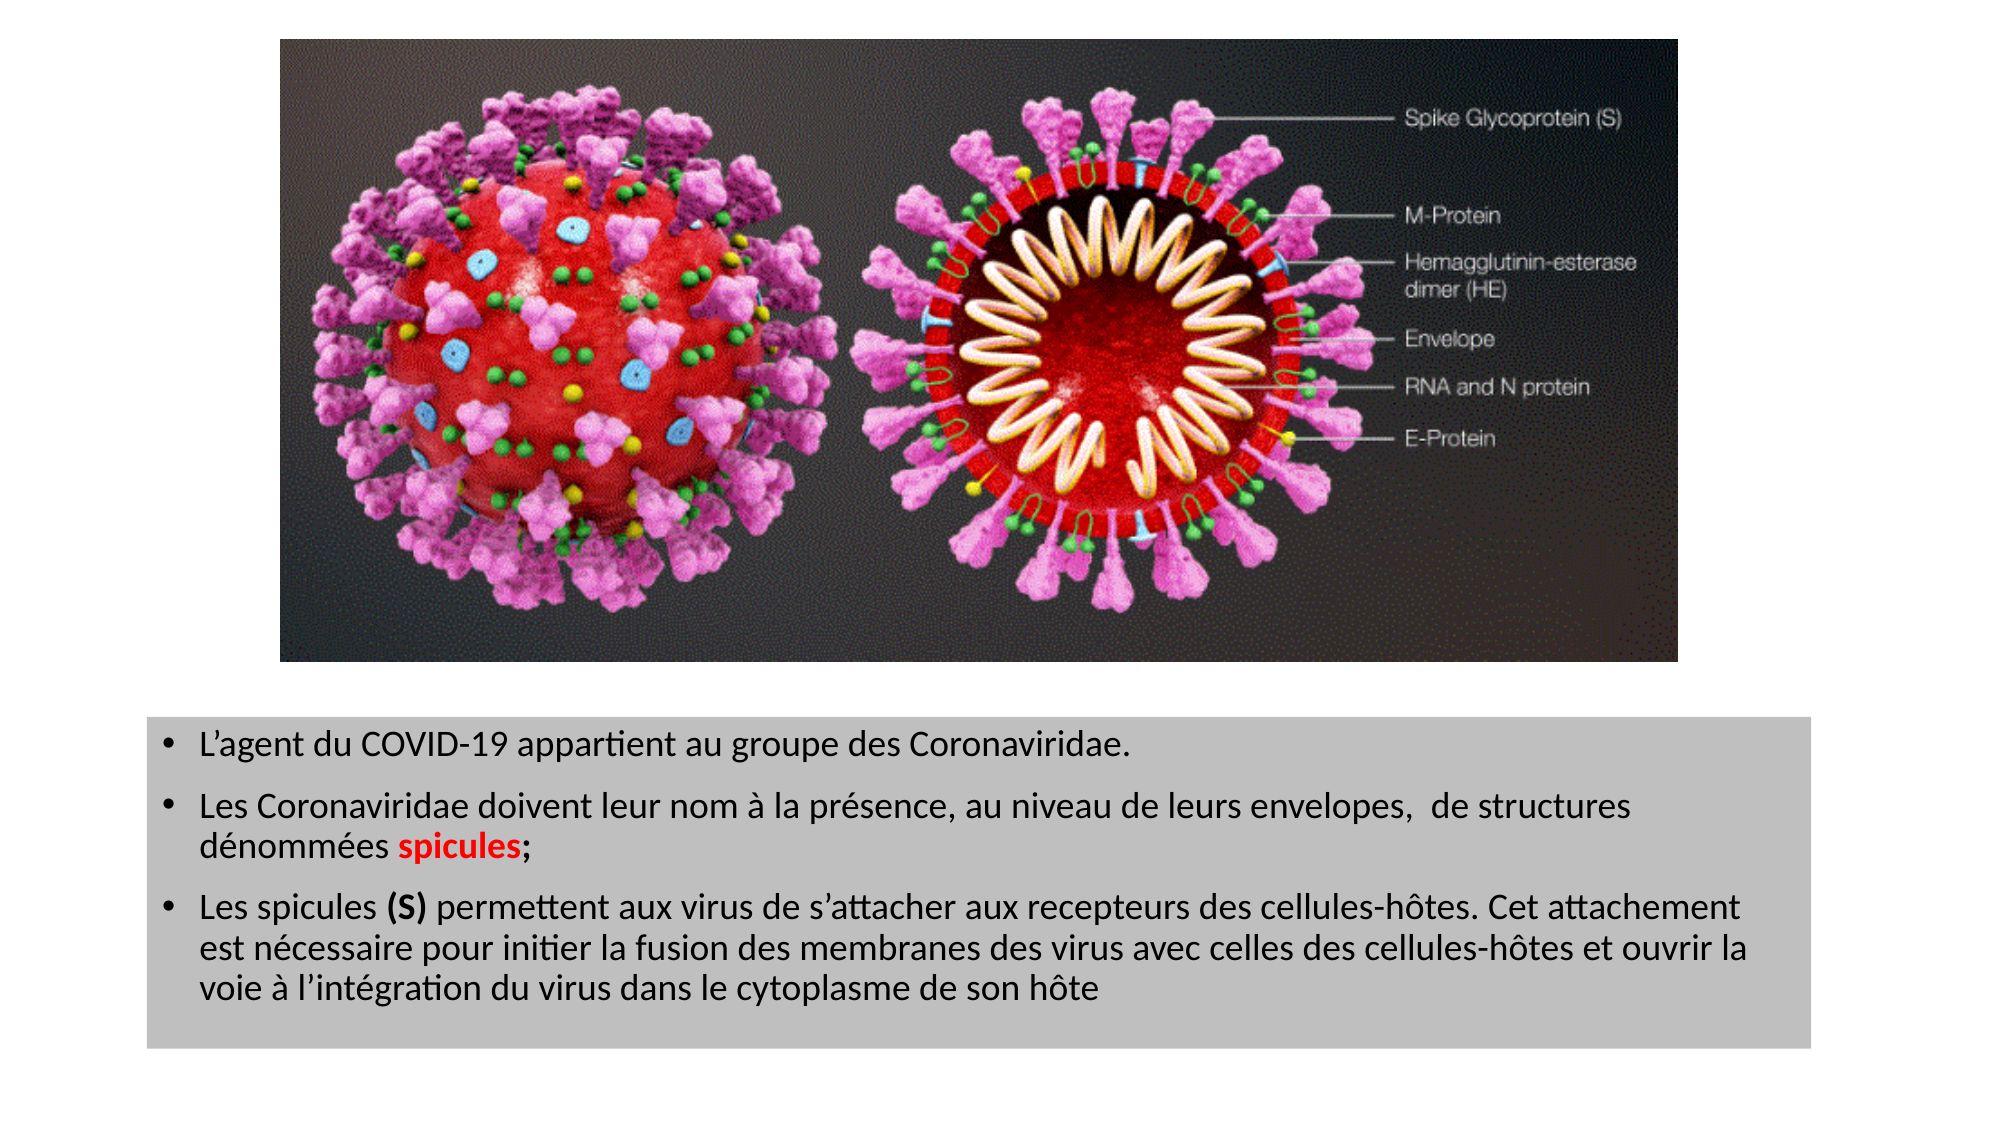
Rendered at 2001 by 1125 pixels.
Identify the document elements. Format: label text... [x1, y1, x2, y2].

picture [280, 39, 1678, 662]
list L’agent du COVID-19 appartient au groupe des Coronaviridae. Les Coronaviridae doivent leur nom à la présence, au niveau de leurs envelopes, de structures dénommées spicules; Les spicules (S) permettent aux virus de s’attacher aux recepteurs des cellules-hôtes. Cet attachement est nécessaire pour initier la fusion des membranes des virus avec celles des cellules-hôtes et ouvrir la voie à l’intégration du virus dans le cytoplasme de son hôte [146, 716, 1812, 1049]
